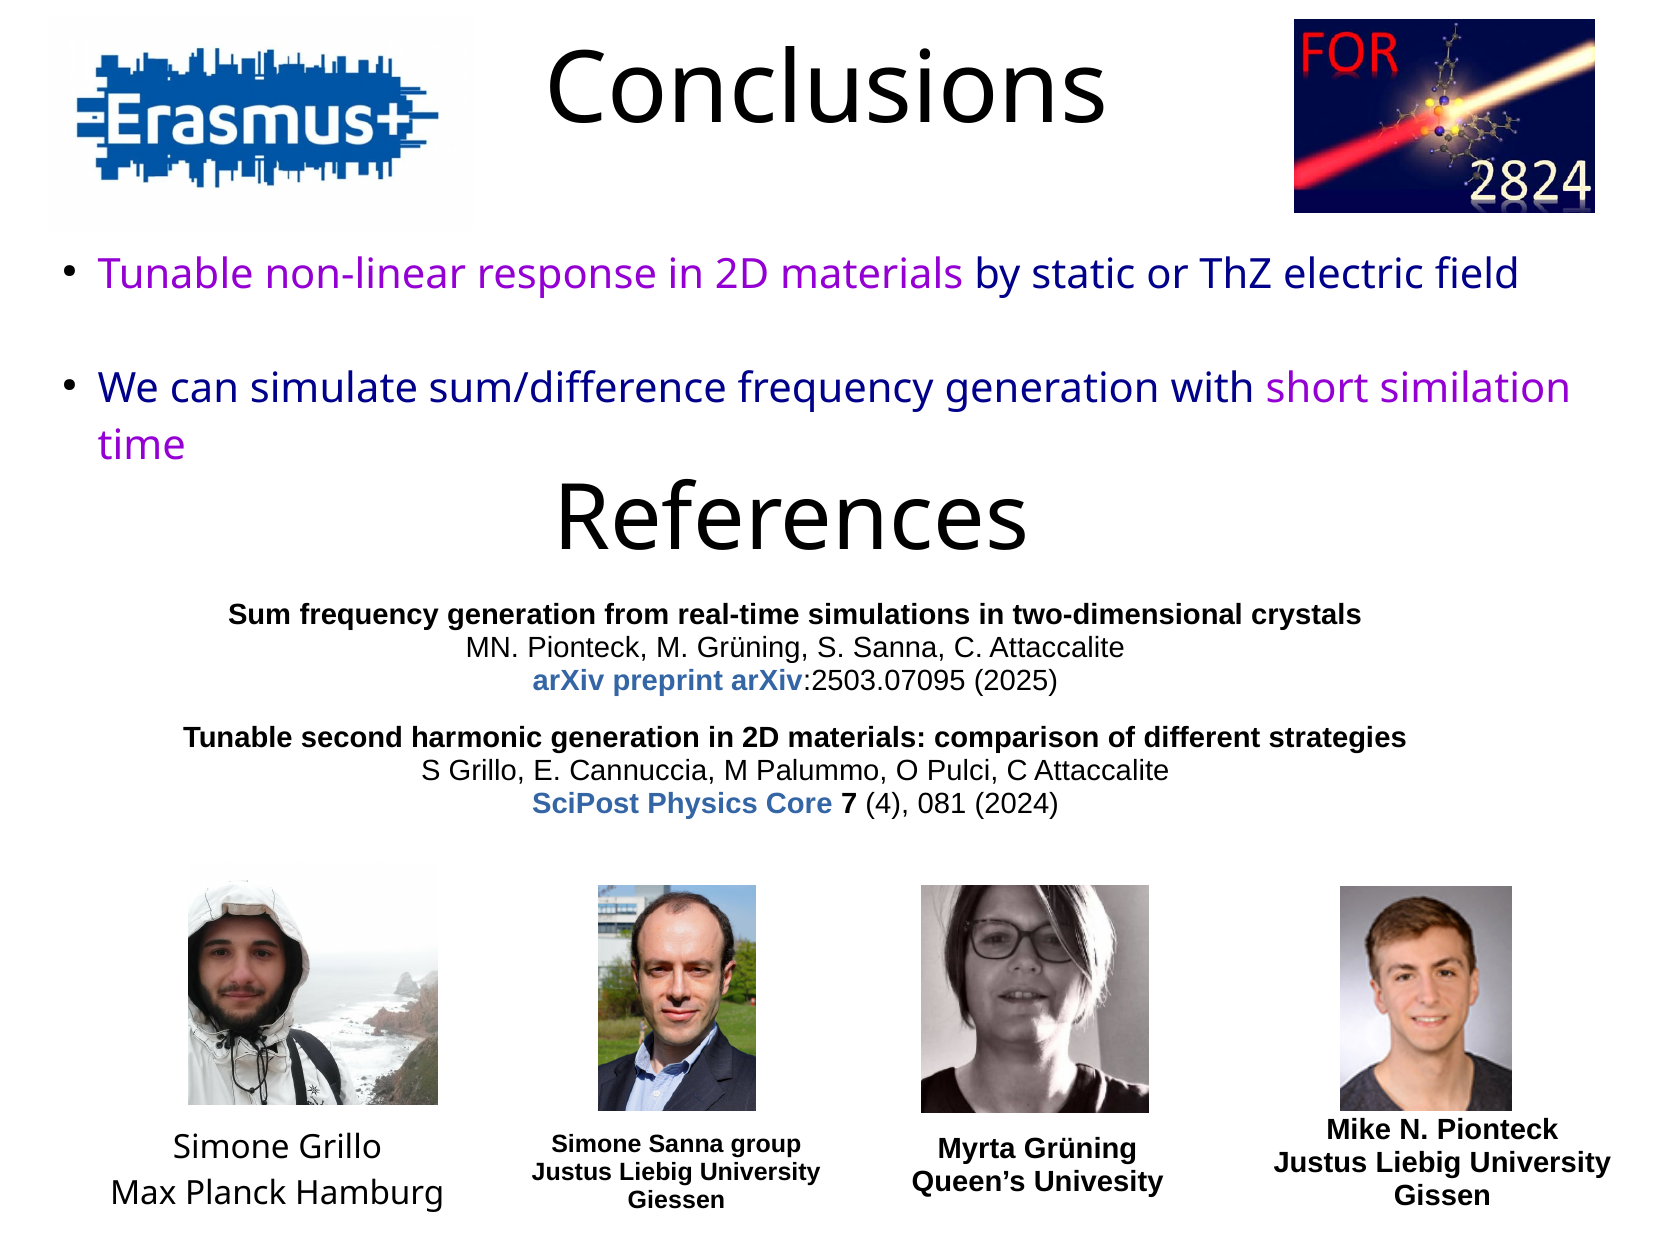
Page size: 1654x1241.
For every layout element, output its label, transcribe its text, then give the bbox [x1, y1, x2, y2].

text_box Mike N. Pionteck Justus Liebig University Gissen [1243, 1112, 1642, 1212]
text_box Sum frequency generation from real-time simulations in two-dimensional crystals MN. Pionteck, M. Grüning, S. Sanna, C. Attaccalite arXiv preprint arXiv:2503.07095 (2025) Tunable second harmonic generation in 2D materials: comparison of different strategies S Grillo, E. Cannuccia, M Palummo, O Pulci, C Attaccalite SciPost Physics Core 7 (4), 081 (2024) [44, 590, 1548, 851]
text_box Simone Grillo Max Planck Hamburg [47, 1116, 508, 1226]
picture [598, 885, 756, 1111]
text_box Simone Sanna group Justus Liebig University Giessen [467, 1122, 886, 1221]
text_box Tunable non-linear response in 2D materials by static or ThZ electric field We can simulate sum/difference frequency generation with short similation time [47, 236, 1595, 449]
text_box Myrta Grüning Queen’s Univesity [886, 1122, 1237, 1208]
picture [921, 885, 1149, 1113]
title Conclusions [82, 11, 1571, 155]
picture [1340, 886, 1512, 1111]
picture [42, 15, 473, 231]
picture [1294, 19, 1595, 213]
picture [188, 859, 438, 1105]
title References [47, 449, 1536, 590]
